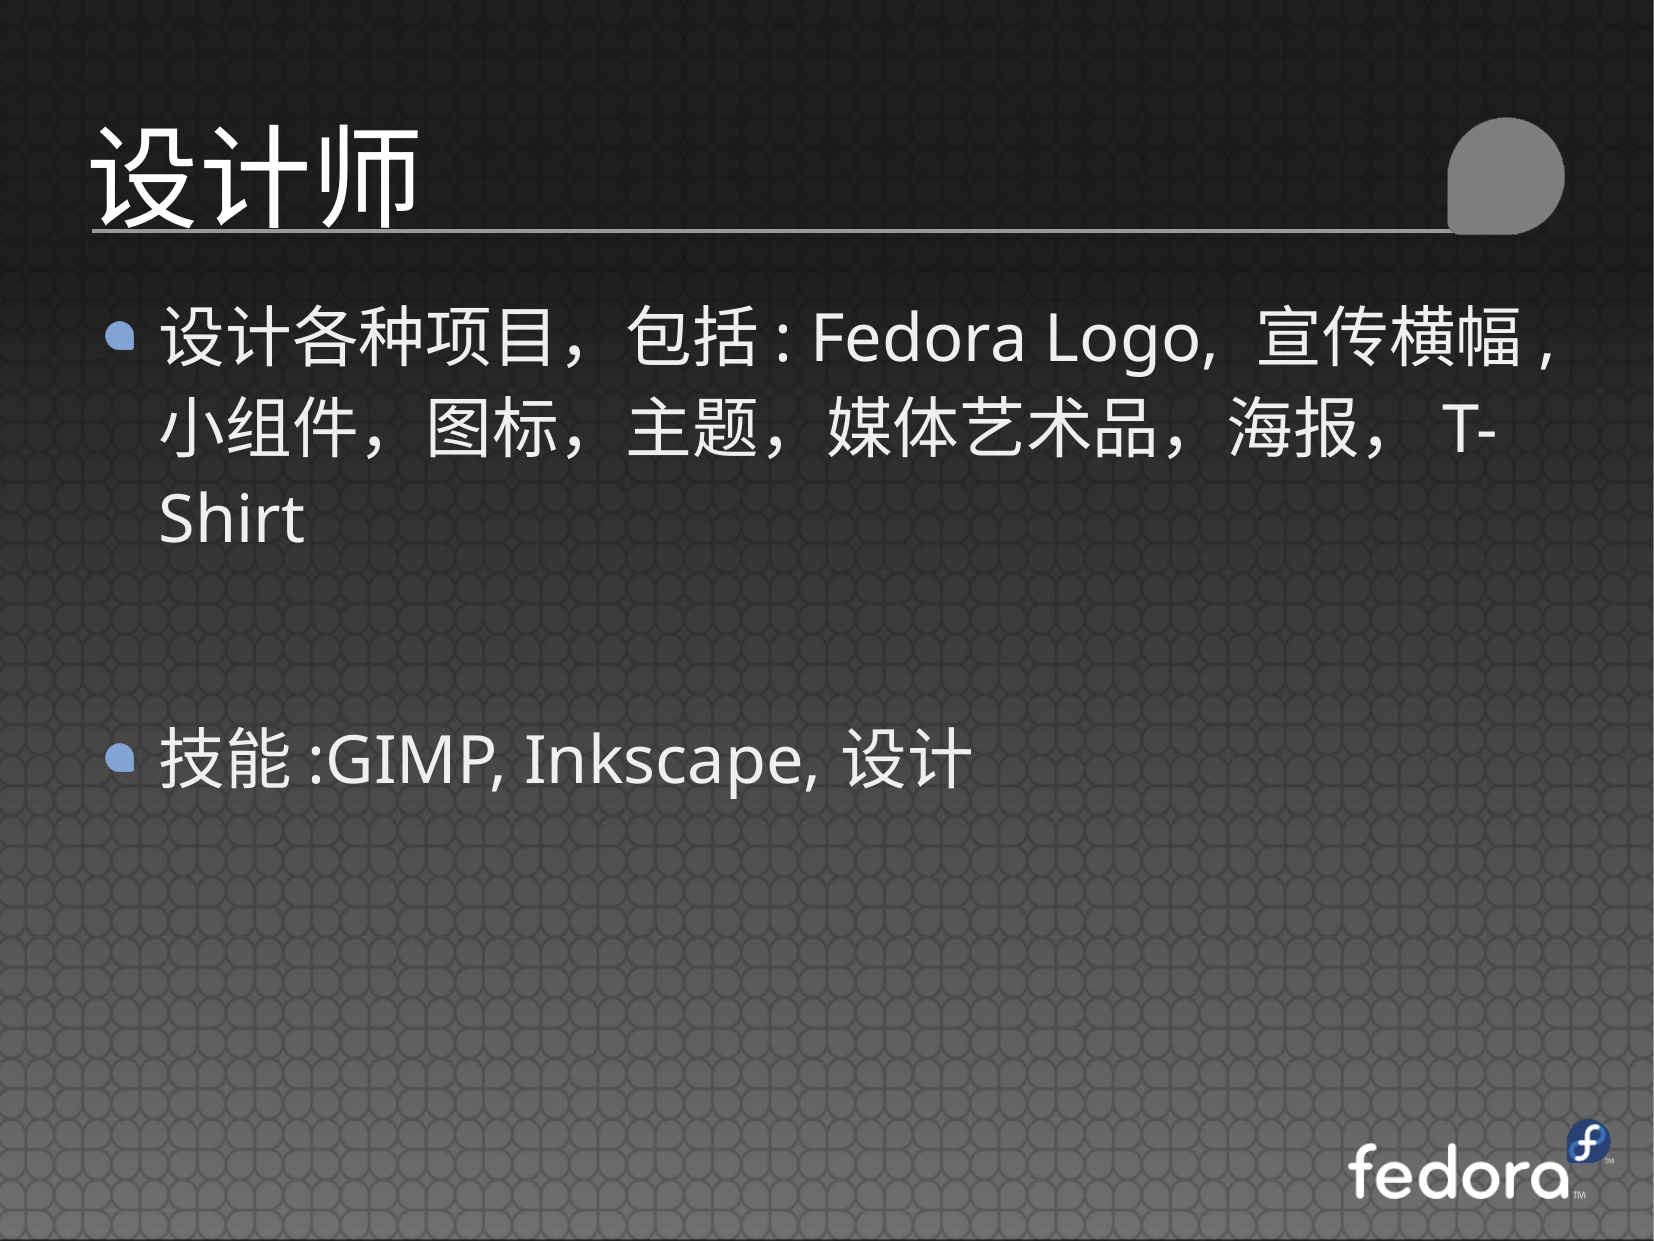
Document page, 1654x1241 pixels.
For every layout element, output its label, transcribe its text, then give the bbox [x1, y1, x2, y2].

list 设计各种项目，包括: Fedora Logo, 宣传横幅, 小组件，图标，主题，媒体艺术品，海报，T-Shirt 技能:GIMP, Inkscape,设计 [87, 290, 1576, 1010]
picture [0, 0, 1654, 1241]
title 设计师 [86, 112, 1576, 249]
